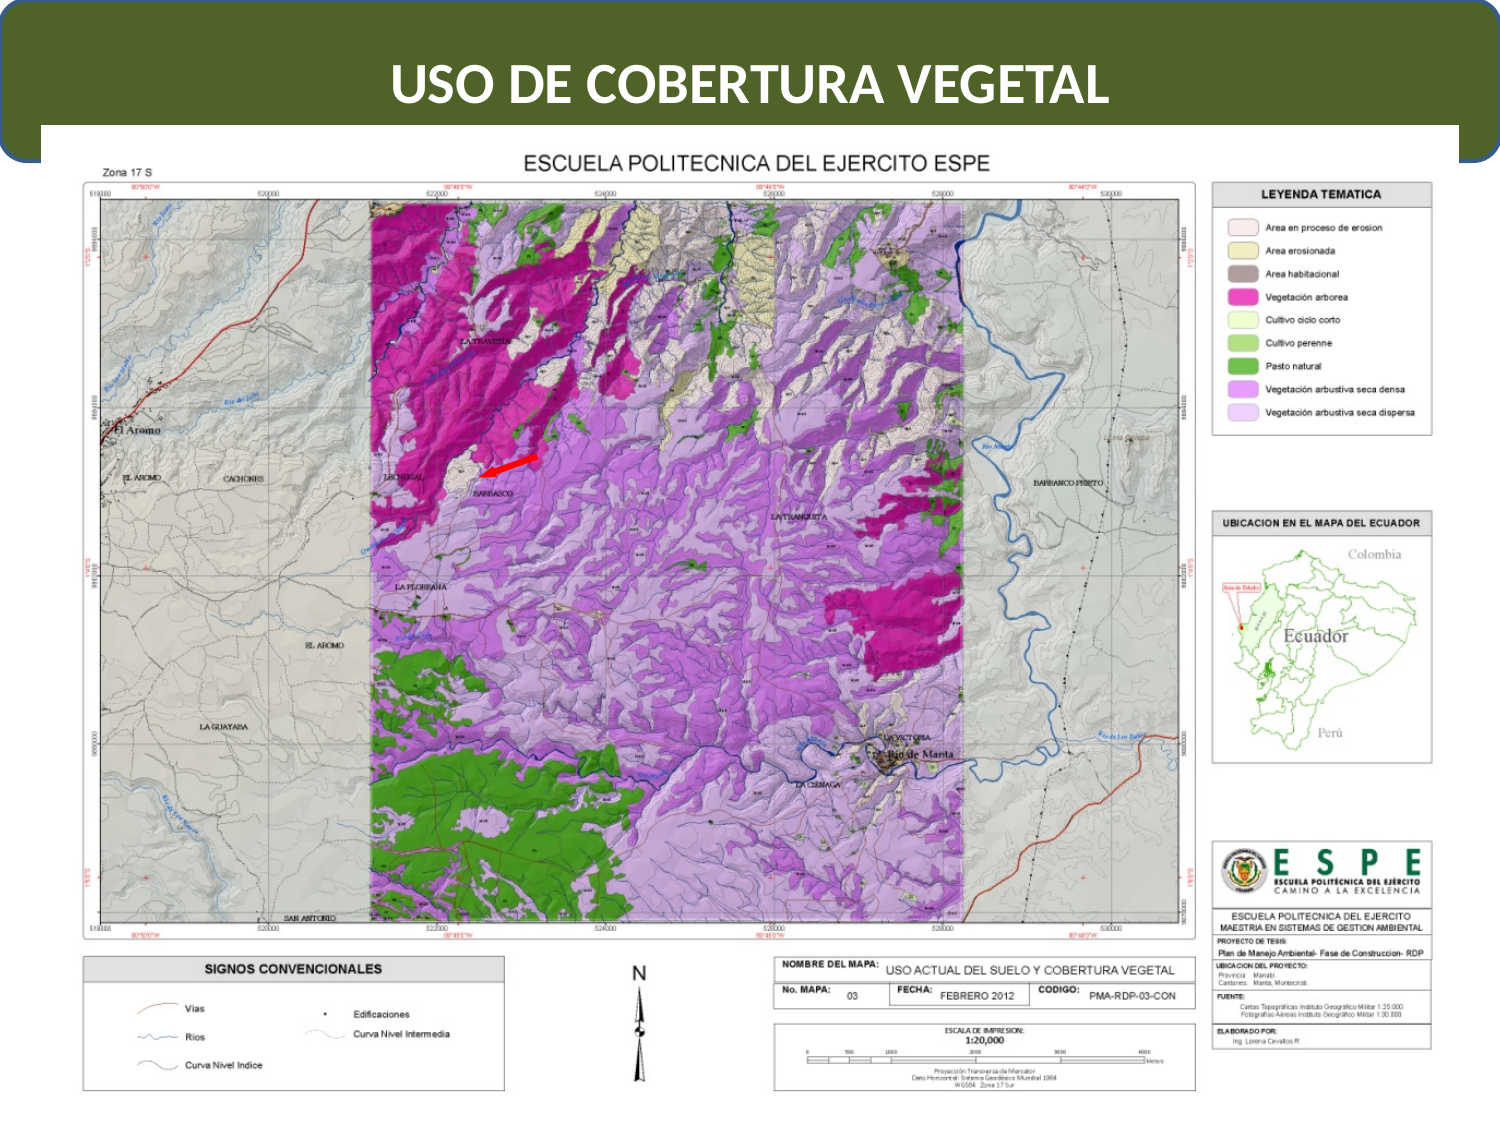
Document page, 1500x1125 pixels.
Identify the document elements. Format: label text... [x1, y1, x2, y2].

text_box USO DE COBERTURA VEGETAL [0, 0, 1500, 161]
picture [41, 125, 1459, 1125]
